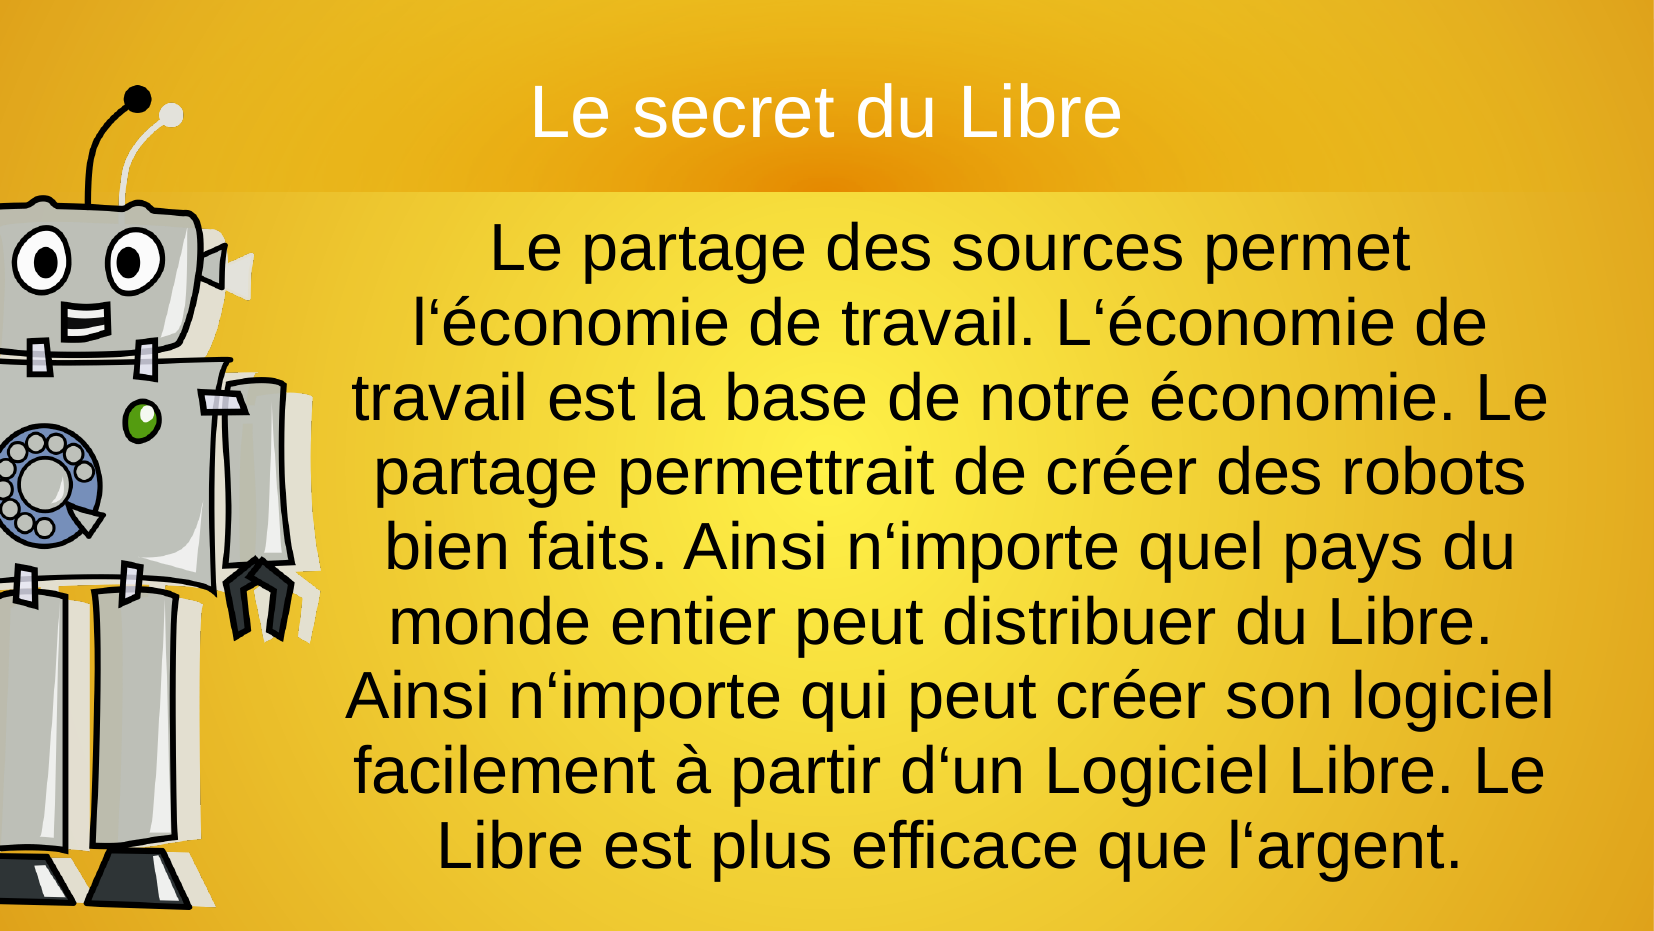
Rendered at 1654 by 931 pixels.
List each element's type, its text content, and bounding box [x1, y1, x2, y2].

title Le secret du Libre [82, 35, 1571, 189]
picture [0, 85, 321, 910]
subtitle Le partage des sources permet l‘économie de travail. L‘économie de travail est la base de notre économie. Le partage permettrait de créer des robots bien faits. Ainsi n‘importe quel pays du monde entier peut distribuer du Libre. Ainsi n‘importe qui peut créer son logiciel facilement à partir d‘un Logiciel Libre. Le Libre est plus efficace que l‘argent. [330, 195, 1571, 898]
